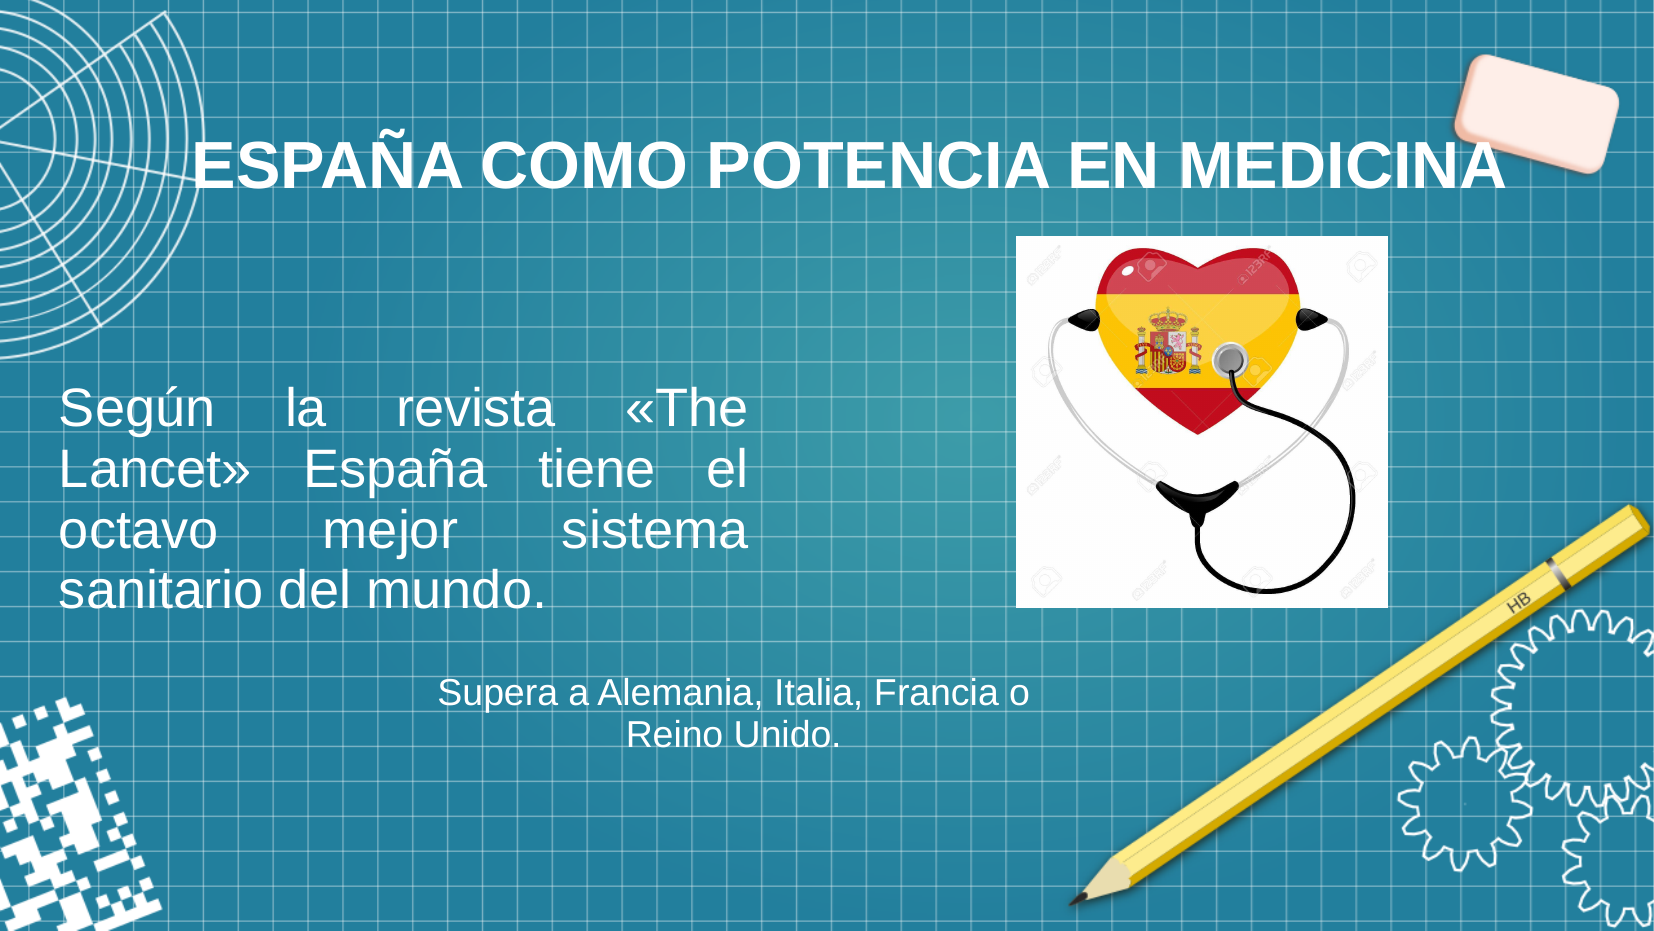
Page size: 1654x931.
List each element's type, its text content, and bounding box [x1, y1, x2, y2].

subtitle Según la revista «The Lancet» España tiene el octavo mejor sistema sanitario del mundo. [59, 354, 750, 644]
text_box Supera a Alemania, Italia, Francia o Reino Unido. [404, 664, 1063, 798]
title ESPAÑA COMO POTENCIA EN MEDICINA [106, 59, 1595, 272]
picture [0, 0, 1654, 931]
